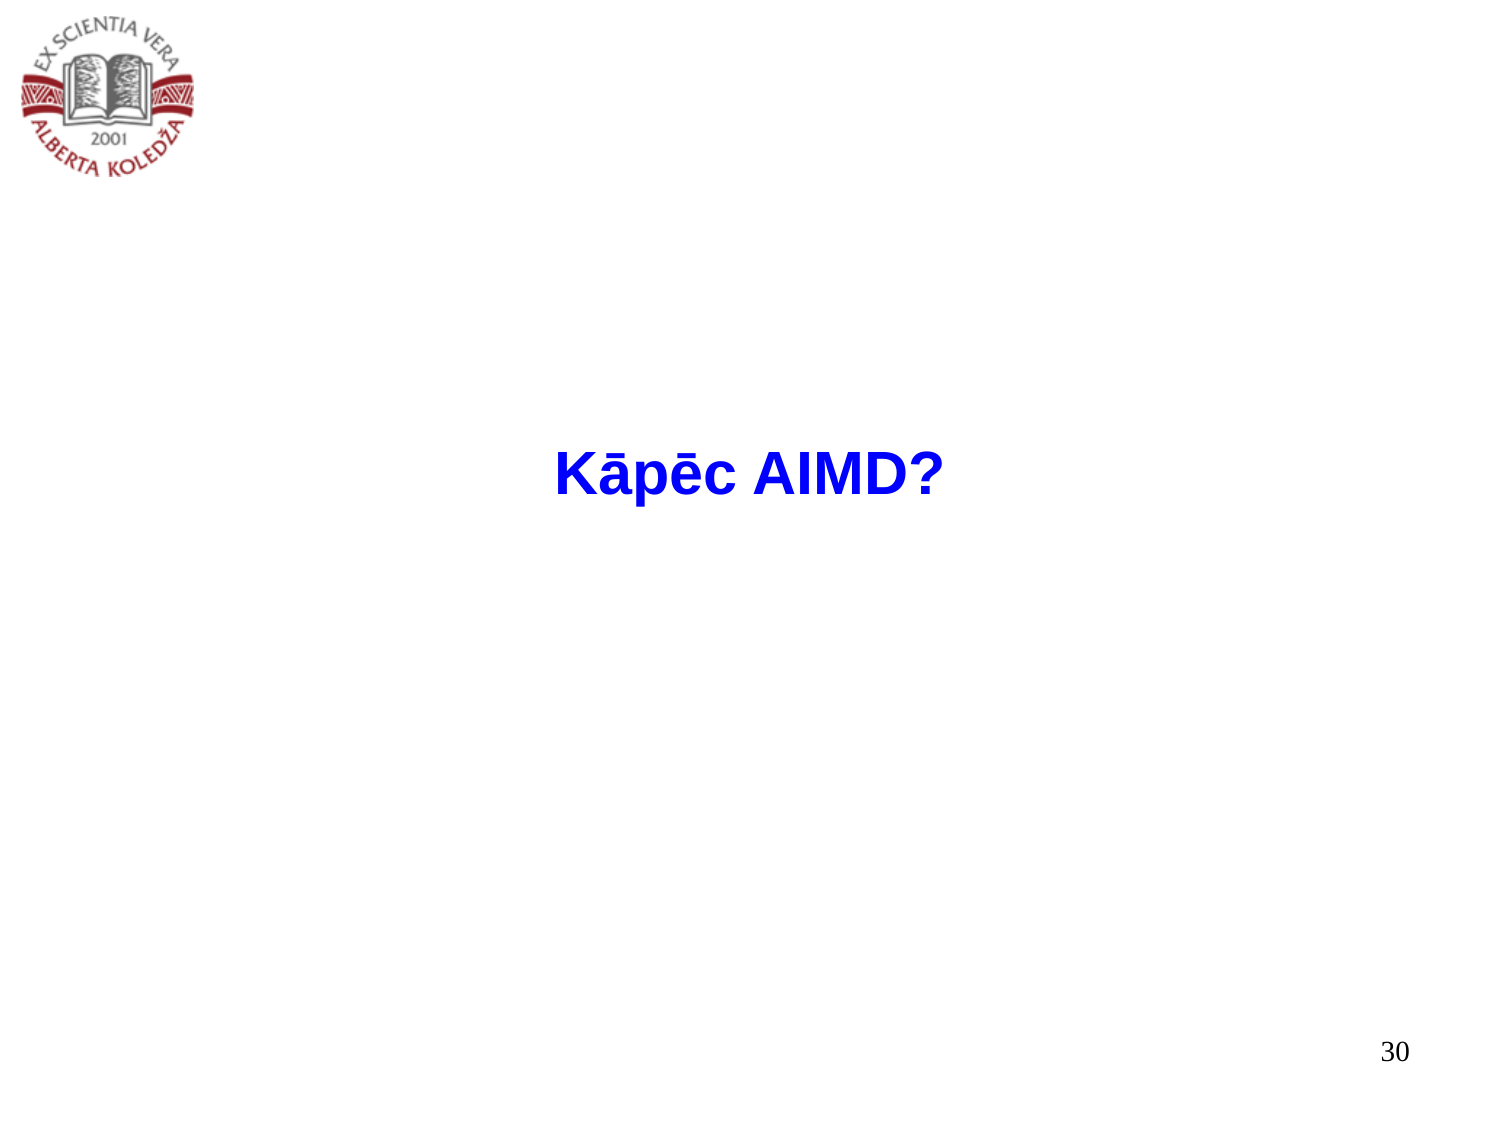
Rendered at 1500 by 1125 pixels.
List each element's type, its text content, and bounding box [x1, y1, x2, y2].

title Kāpēc AIMD? [112, 349, 1388, 591]
text_box <skaitlis> [1074, 1025, 1426, 1101]
picture [21, 16, 194, 177]
